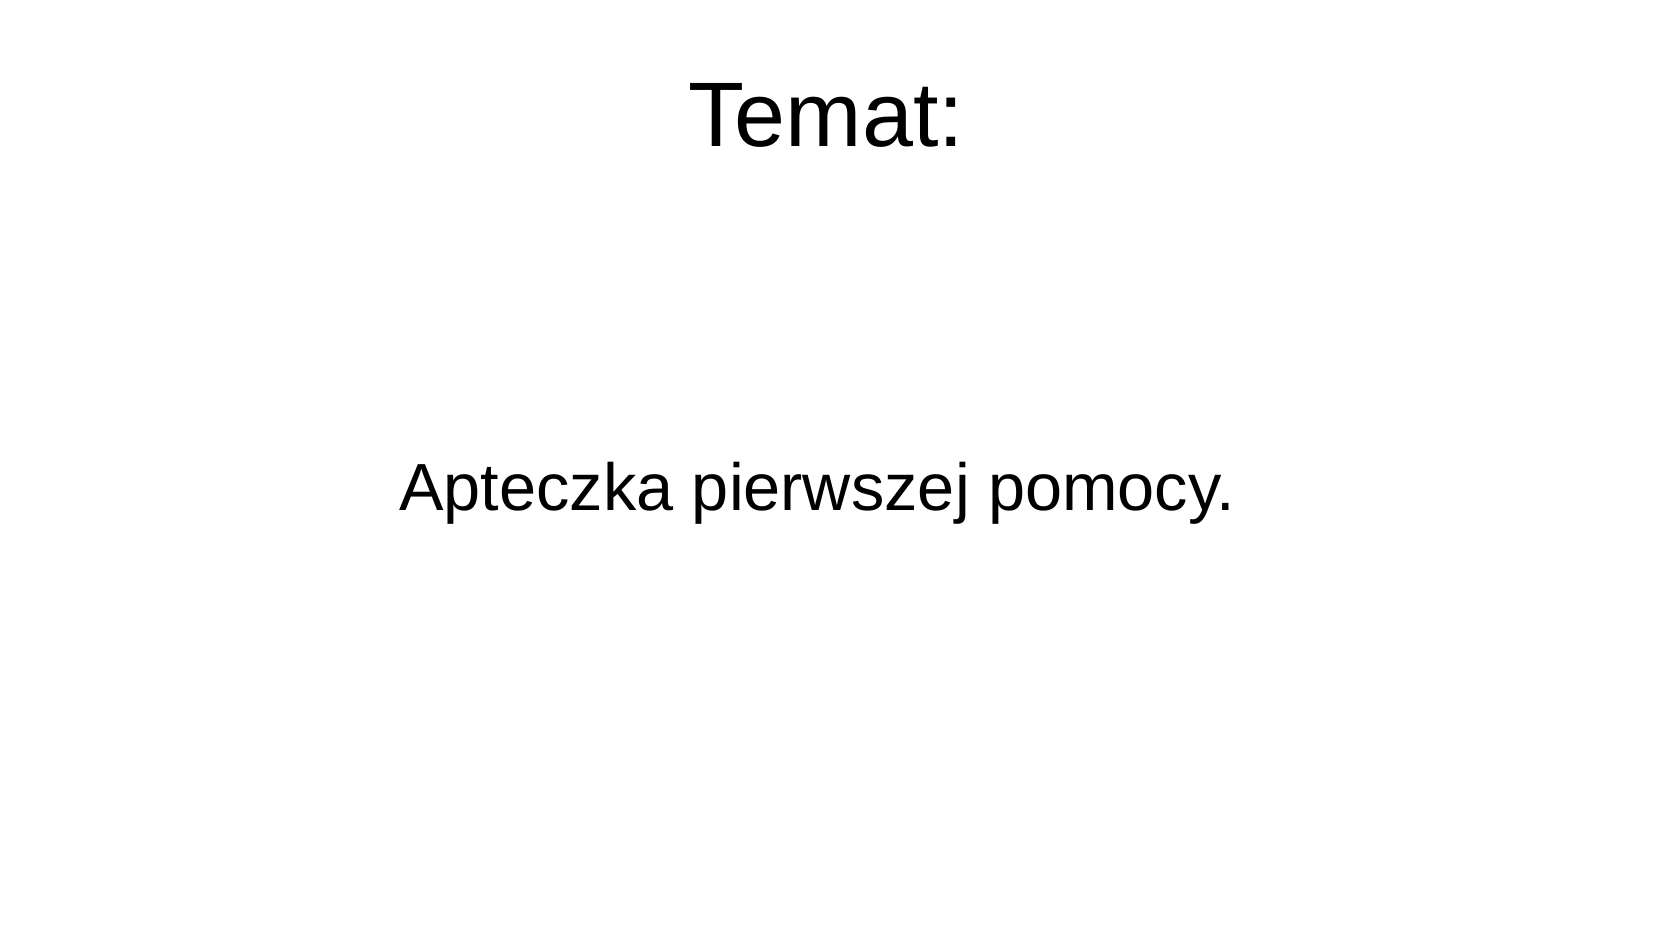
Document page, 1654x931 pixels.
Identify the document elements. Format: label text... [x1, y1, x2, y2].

title Temat: [82, 37, 1571, 193]
subtitle Apteczka pierwszej pomocy. [82, 217, 1571, 758]
